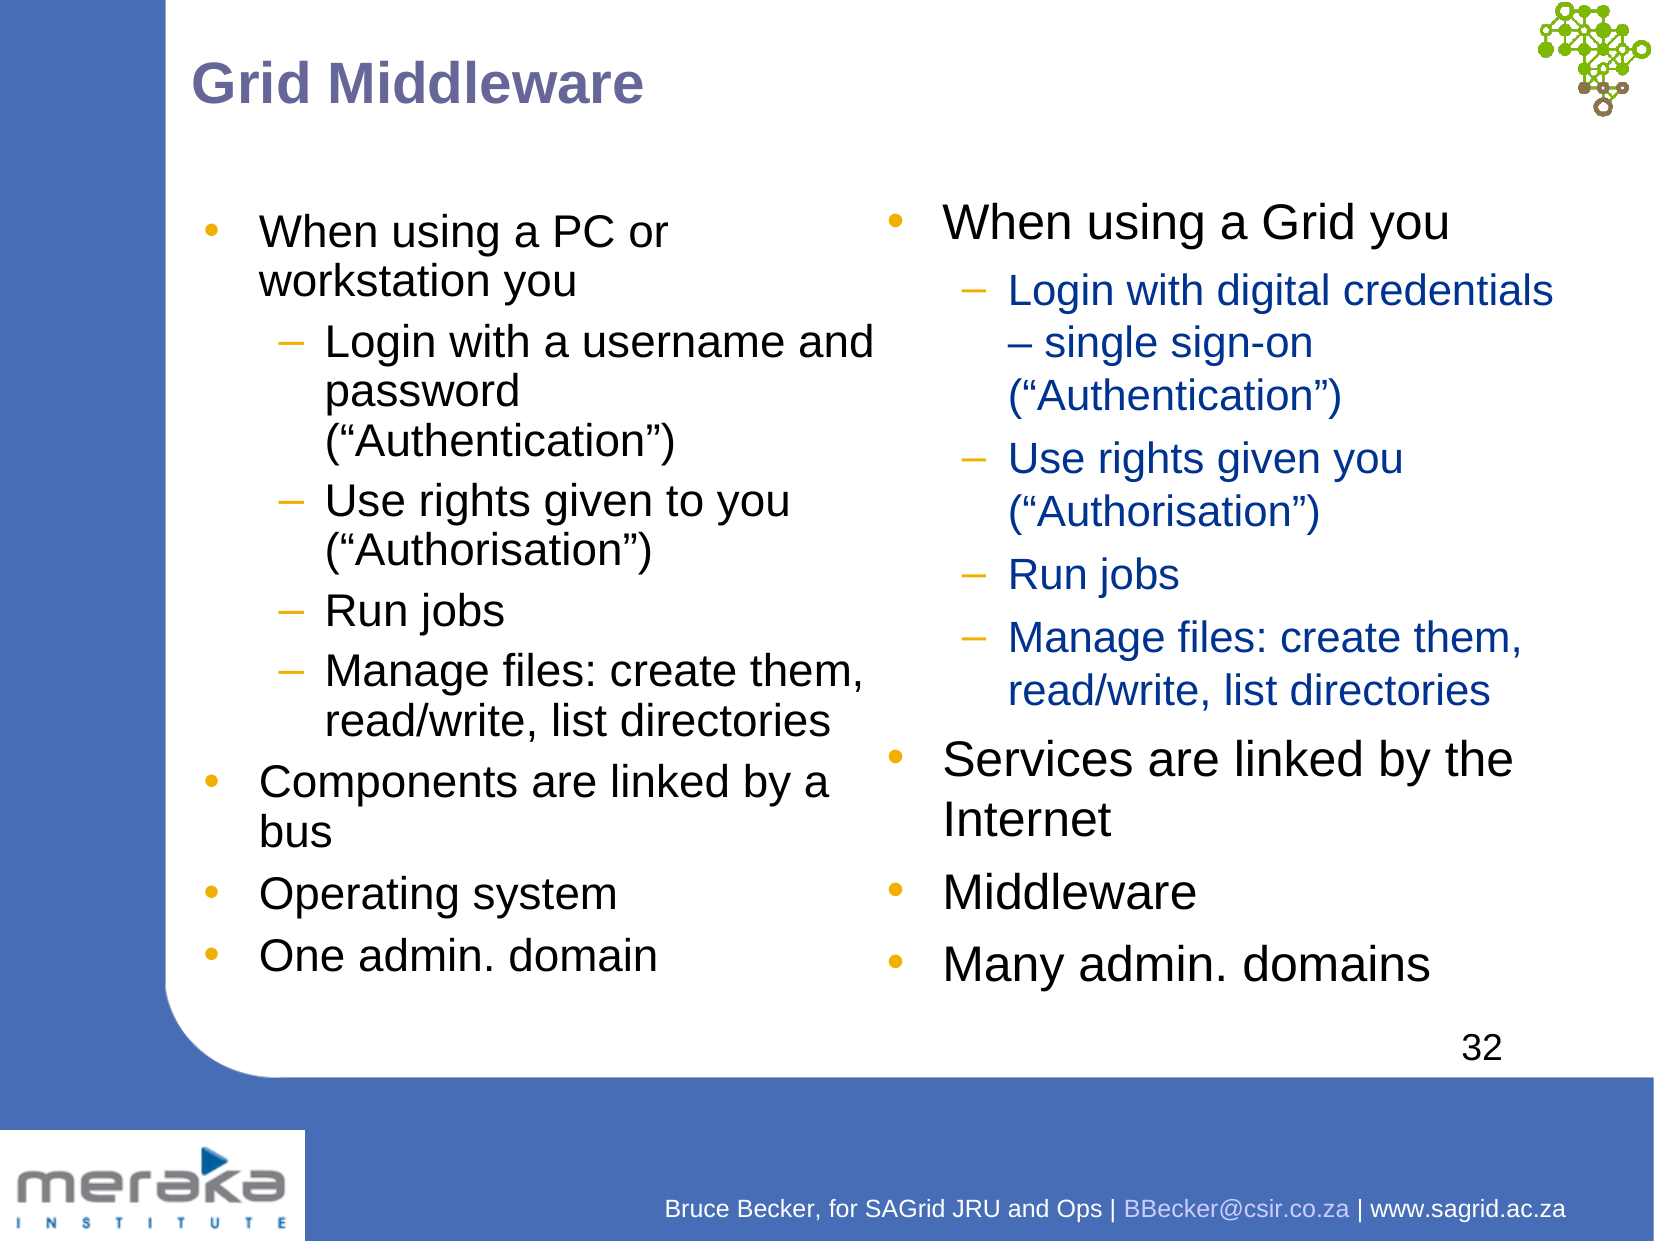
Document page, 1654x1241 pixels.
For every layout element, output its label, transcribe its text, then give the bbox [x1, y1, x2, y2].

list When using a PC or workstation you Login with a username and password (“Authentication”) Use rights given to you (“Authorisation”) Run jobs Manage files: create them, read/write, list directories Components are linked by a bus Operating system One admin. domain [188, 200, 892, 1183]
text_box When using a Grid you Login with digital credentials – single sign-on (“Authentication”) Use rights given you (“Authorisation”) Run jobs Manage files: create them, read/write, list directories Services are linked by the Internet Middleware Many admin. domains [872, 187, 1575, 1169]
title Grid Middleware [177, 23, 1395, 148]
picture [0, 0, 1654, 1241]
